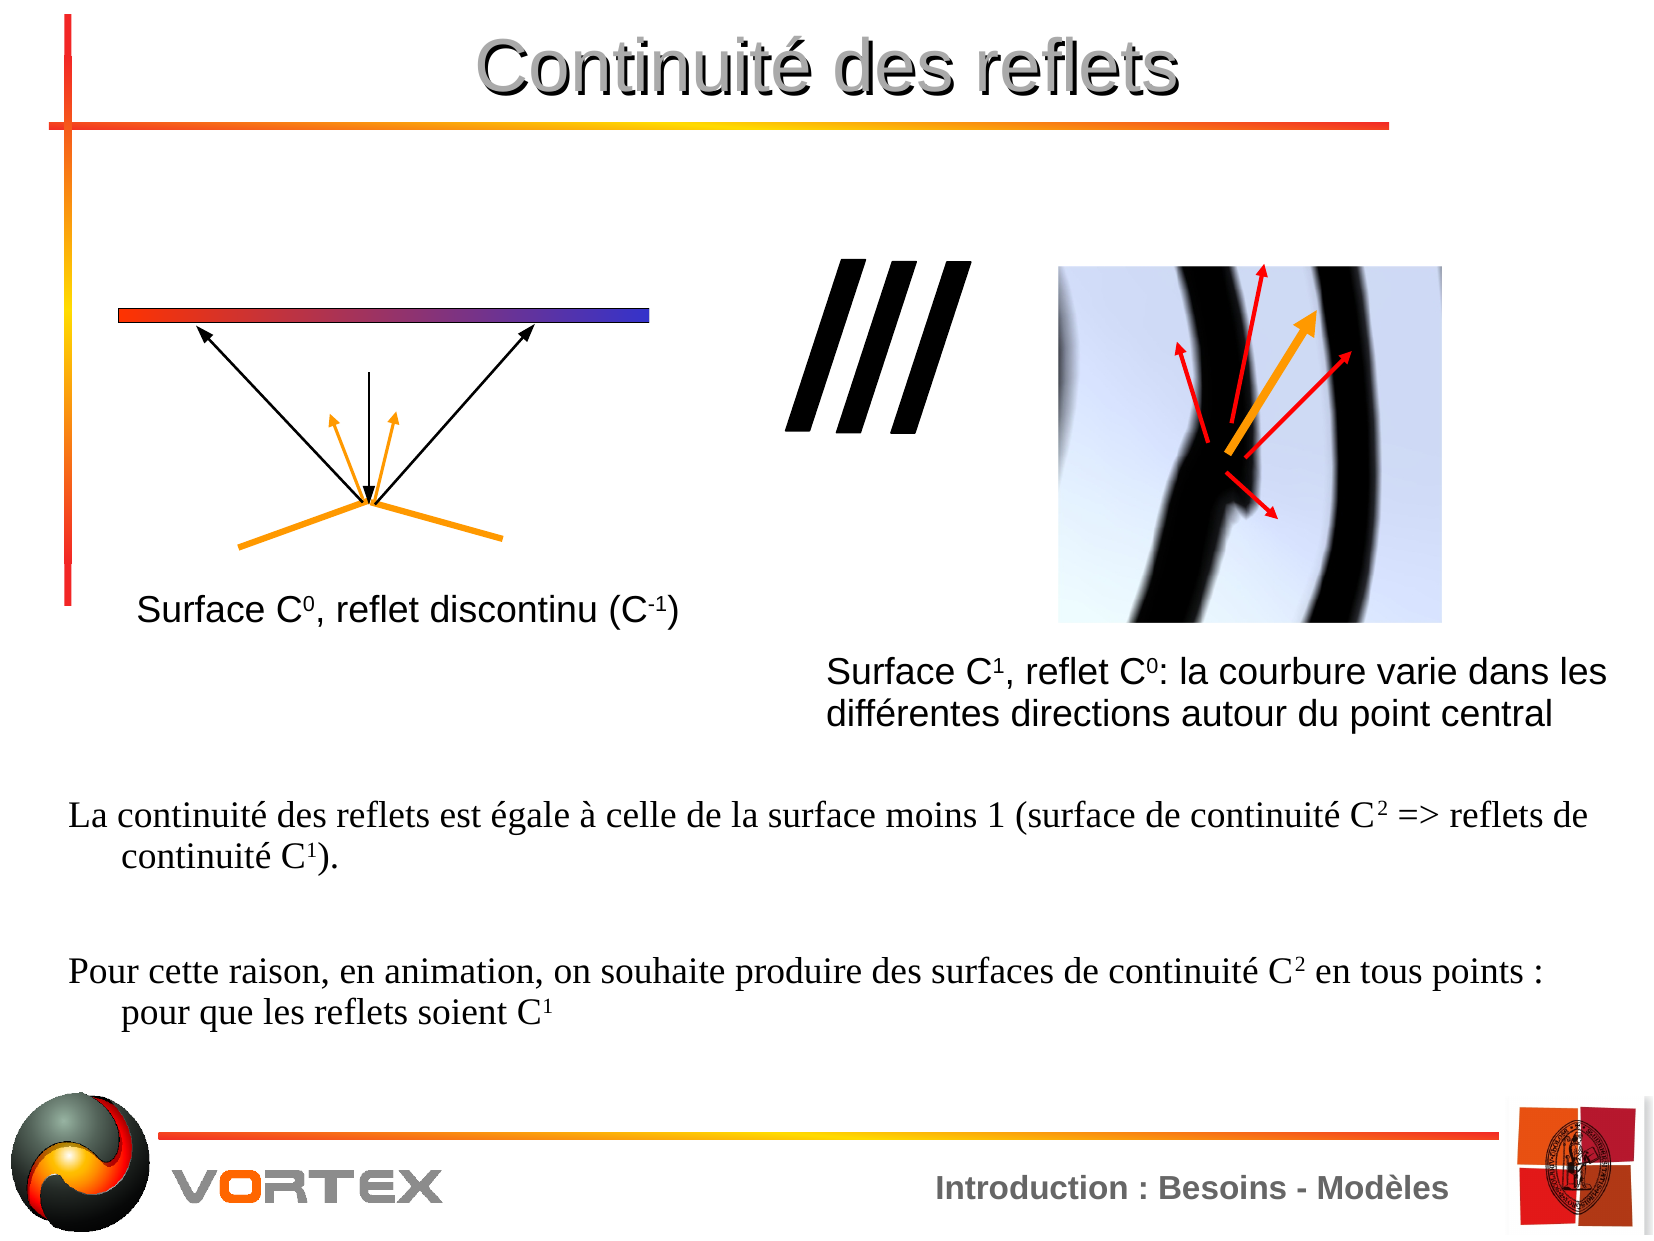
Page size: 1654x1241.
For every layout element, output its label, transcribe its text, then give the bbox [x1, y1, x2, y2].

picture [1058, 266, 1442, 623]
list La continuité des reflets est égale à celle de la surface moins 1 (surface de continuité C2 => reflets de continuité C1). Pour cette raison, en animation, on souhaite produire des surfaces de continuité C2 en tous points : pour que les reflets soient C1 [50, 160, 1593, 1107]
picture [1505, 1096, 1653, 1235]
text_box Surface C0, reflet discontinu (C-1) [121, 580, 807, 647]
text_box [769, 259, 990, 433]
text_box Surface C1, reflet C0: la courbure varie dans les différentes directions autour du point central [811, 642, 1654, 799]
text_box [118, 308, 650, 323]
picture [11, 1092, 443, 1232]
title Continuité des reflets [0, 2, 1654, 130]
